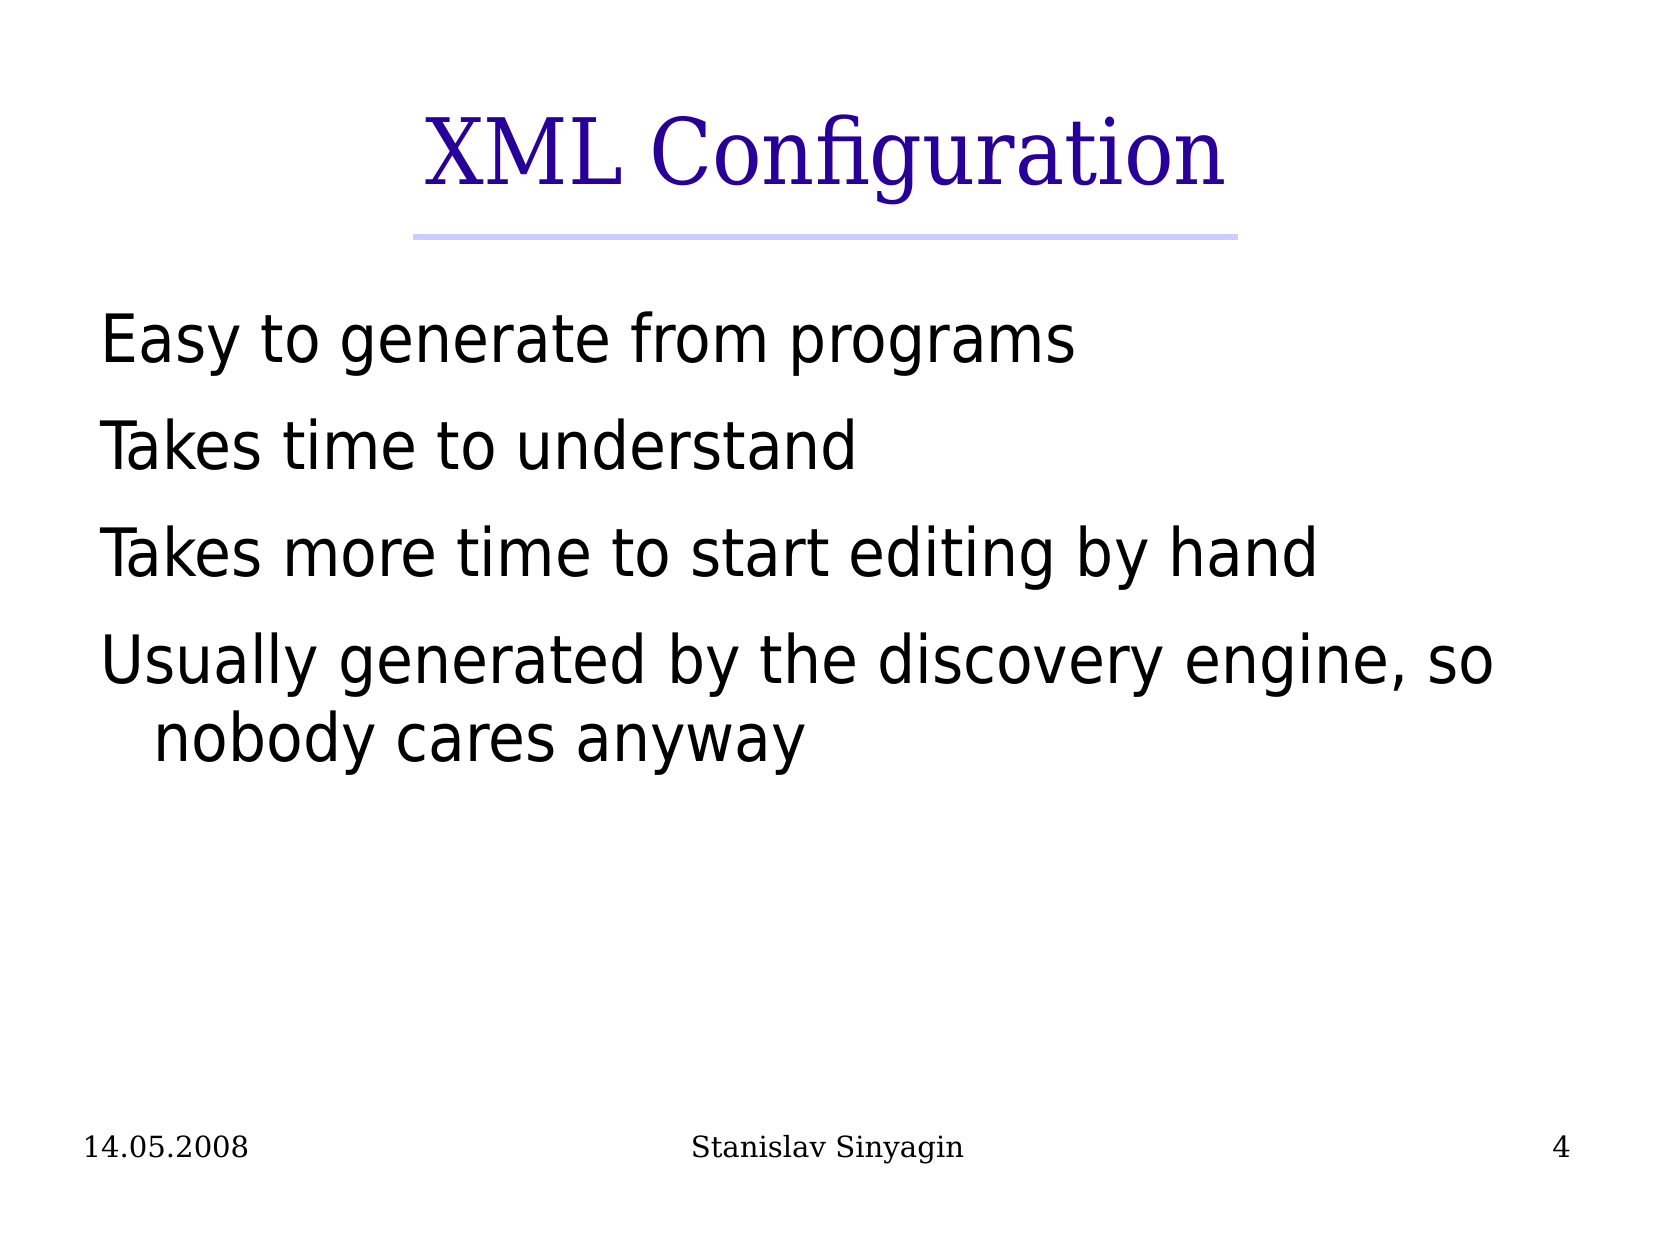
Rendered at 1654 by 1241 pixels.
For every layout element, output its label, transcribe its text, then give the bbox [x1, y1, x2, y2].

title XML Configuration [82, 49, 1571, 257]
list Easy to generate from programs Takes time to understand Takes more time to start editing by hand Usually generated by the discovery engine, so nobody cares anyway [82, 300, 1571, 1109]
